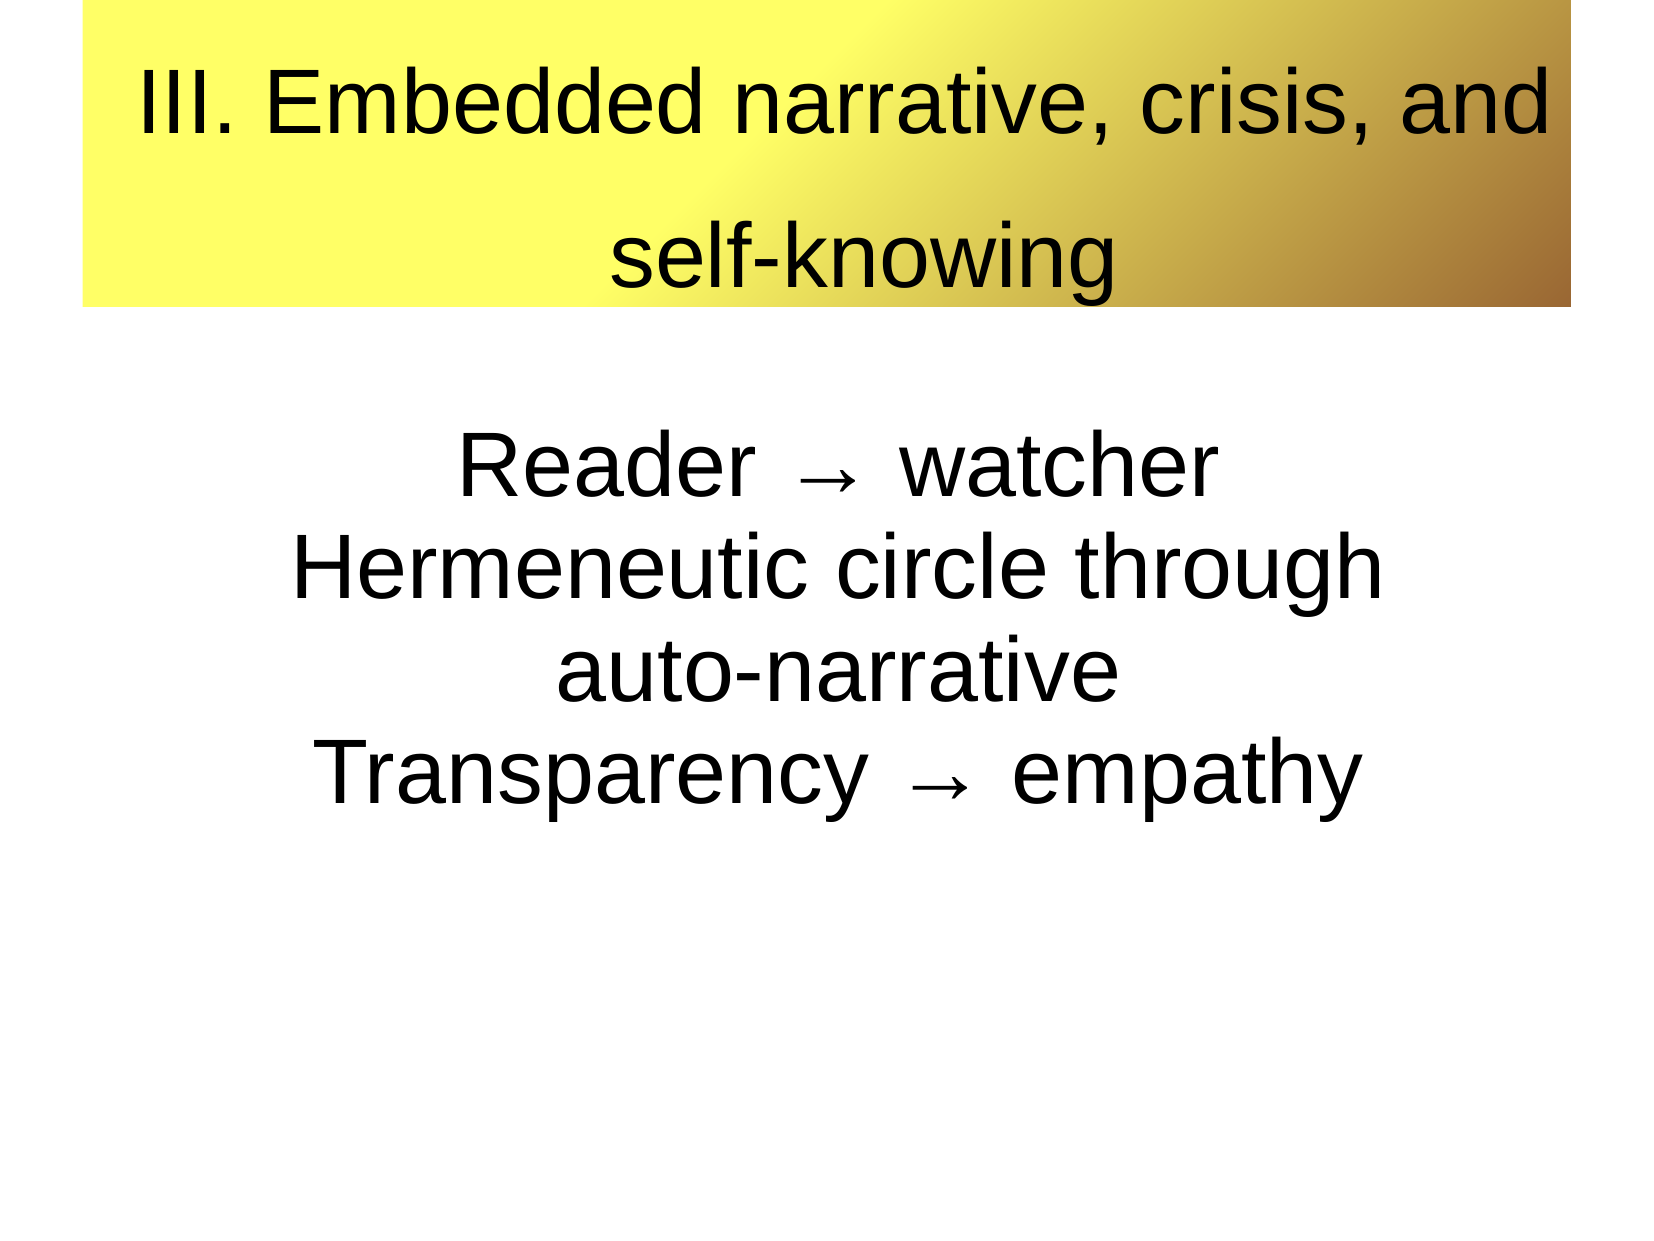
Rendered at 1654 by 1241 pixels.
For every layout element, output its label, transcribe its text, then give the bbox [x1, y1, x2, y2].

title III. Embedded narrative, crisis, and self-knowing [82, 24, 1571, 282]
text_box Reader → watcher Hermeneutic circle through auto-narrative Transparency → empathy [165, 405, 1512, 934]
